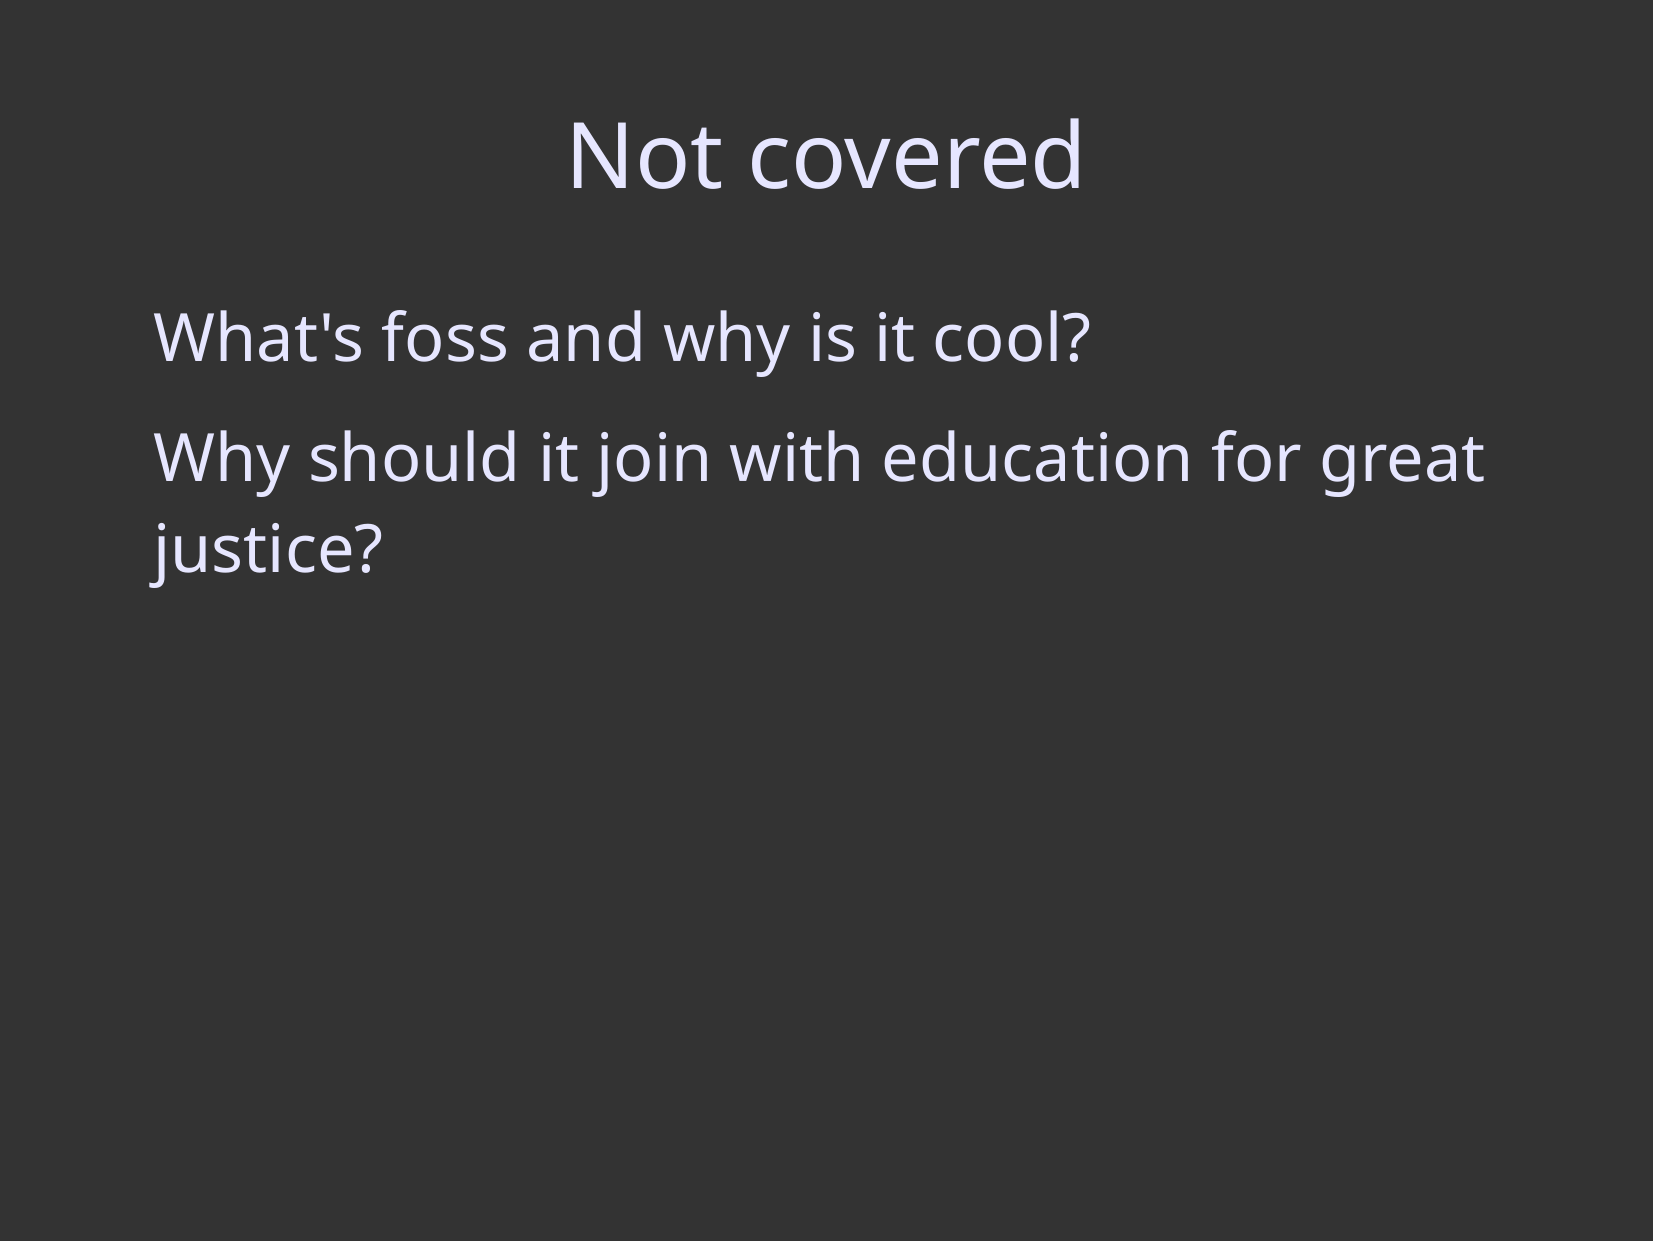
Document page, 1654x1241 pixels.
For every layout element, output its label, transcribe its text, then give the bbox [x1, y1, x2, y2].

title Not covered [82, 49, 1571, 257]
list What's foss and why is it cool? Why should it join with education for great justice? [82, 290, 1571, 1109]
